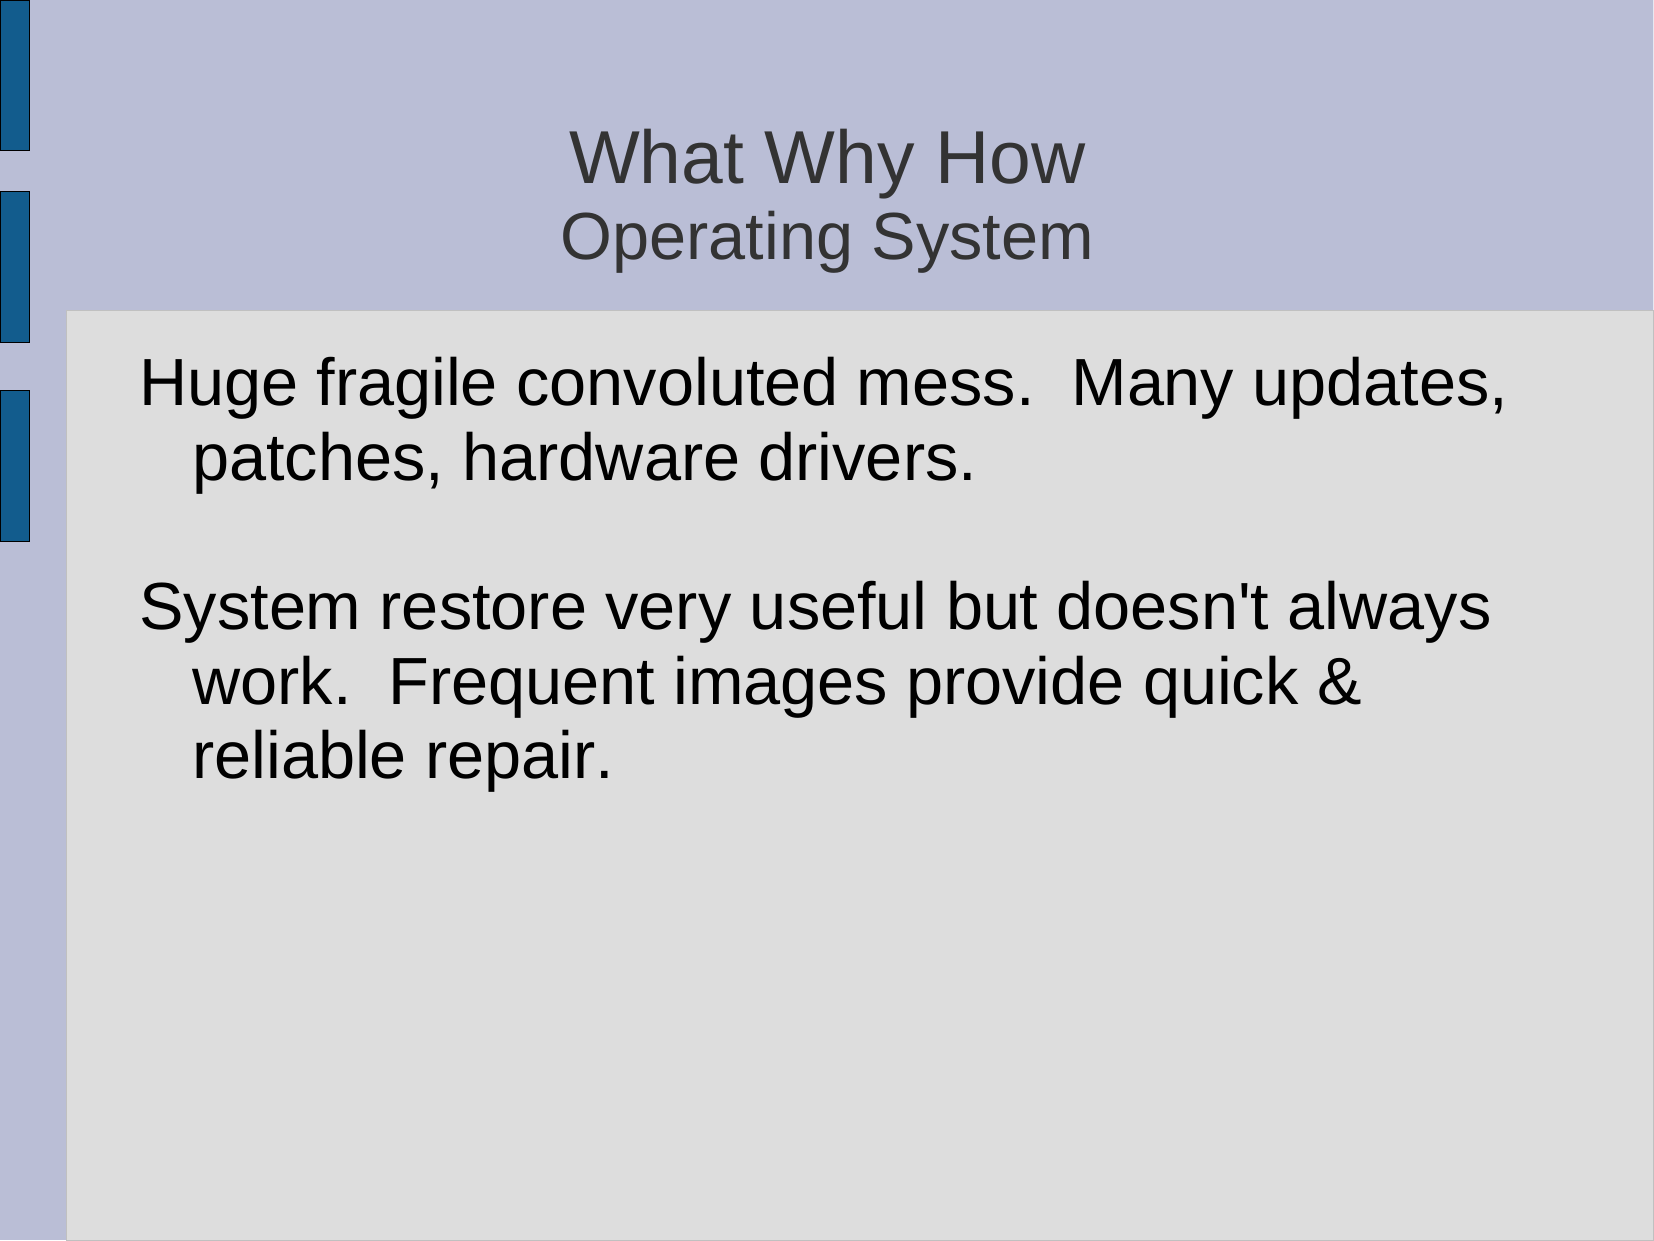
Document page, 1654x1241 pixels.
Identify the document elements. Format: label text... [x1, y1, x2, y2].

list Huge fragile convoluted mess. Many updates, patches, hardware drivers. System restore very useful but doesn't always work. Frequent images provide quick & reliable repair. [121, 344, 1534, 1127]
title What Why How Operating System [121, 91, 1534, 299]
